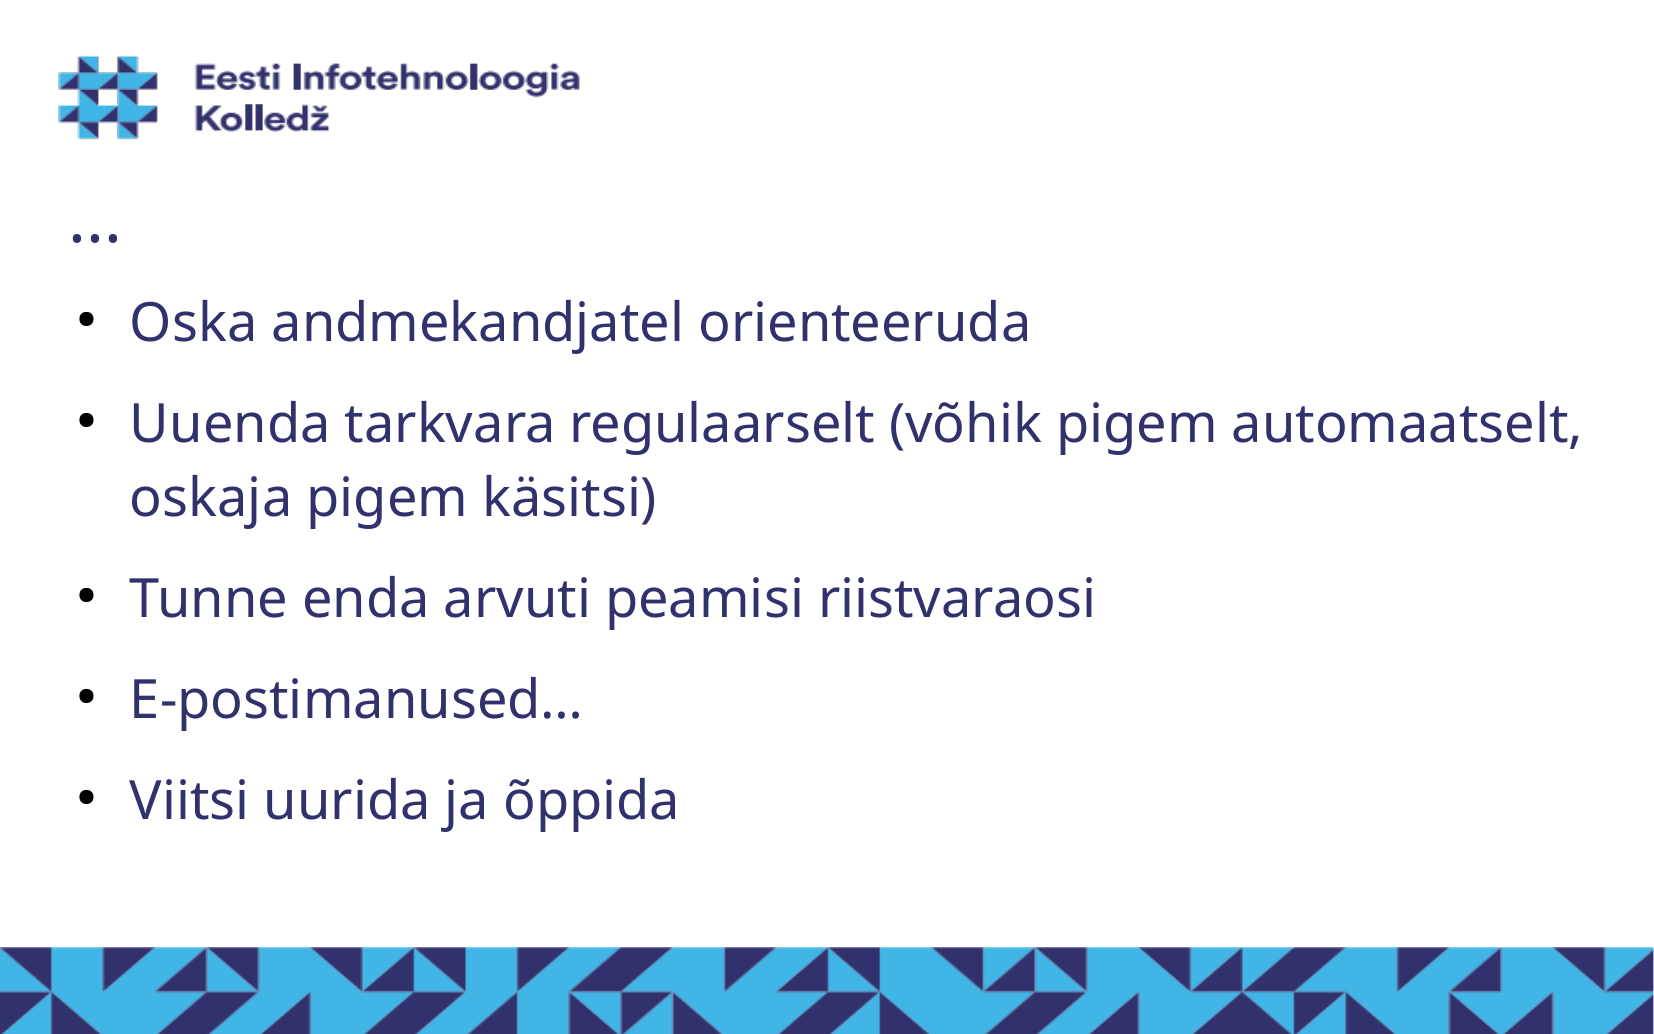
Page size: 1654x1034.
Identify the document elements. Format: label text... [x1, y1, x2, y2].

list Oska andmekandjatel orienteeruda Uuenda tarkvara regulaarselt (võhik pigem automaatselt, oskaja pigem käsitsi) Tunne enda arvuti peamisi riistvaraosi E-postimanused… Viitsi uurida ja õppida [59, 283, 1595, 936]
title ... [68, 147, 1536, 283]
